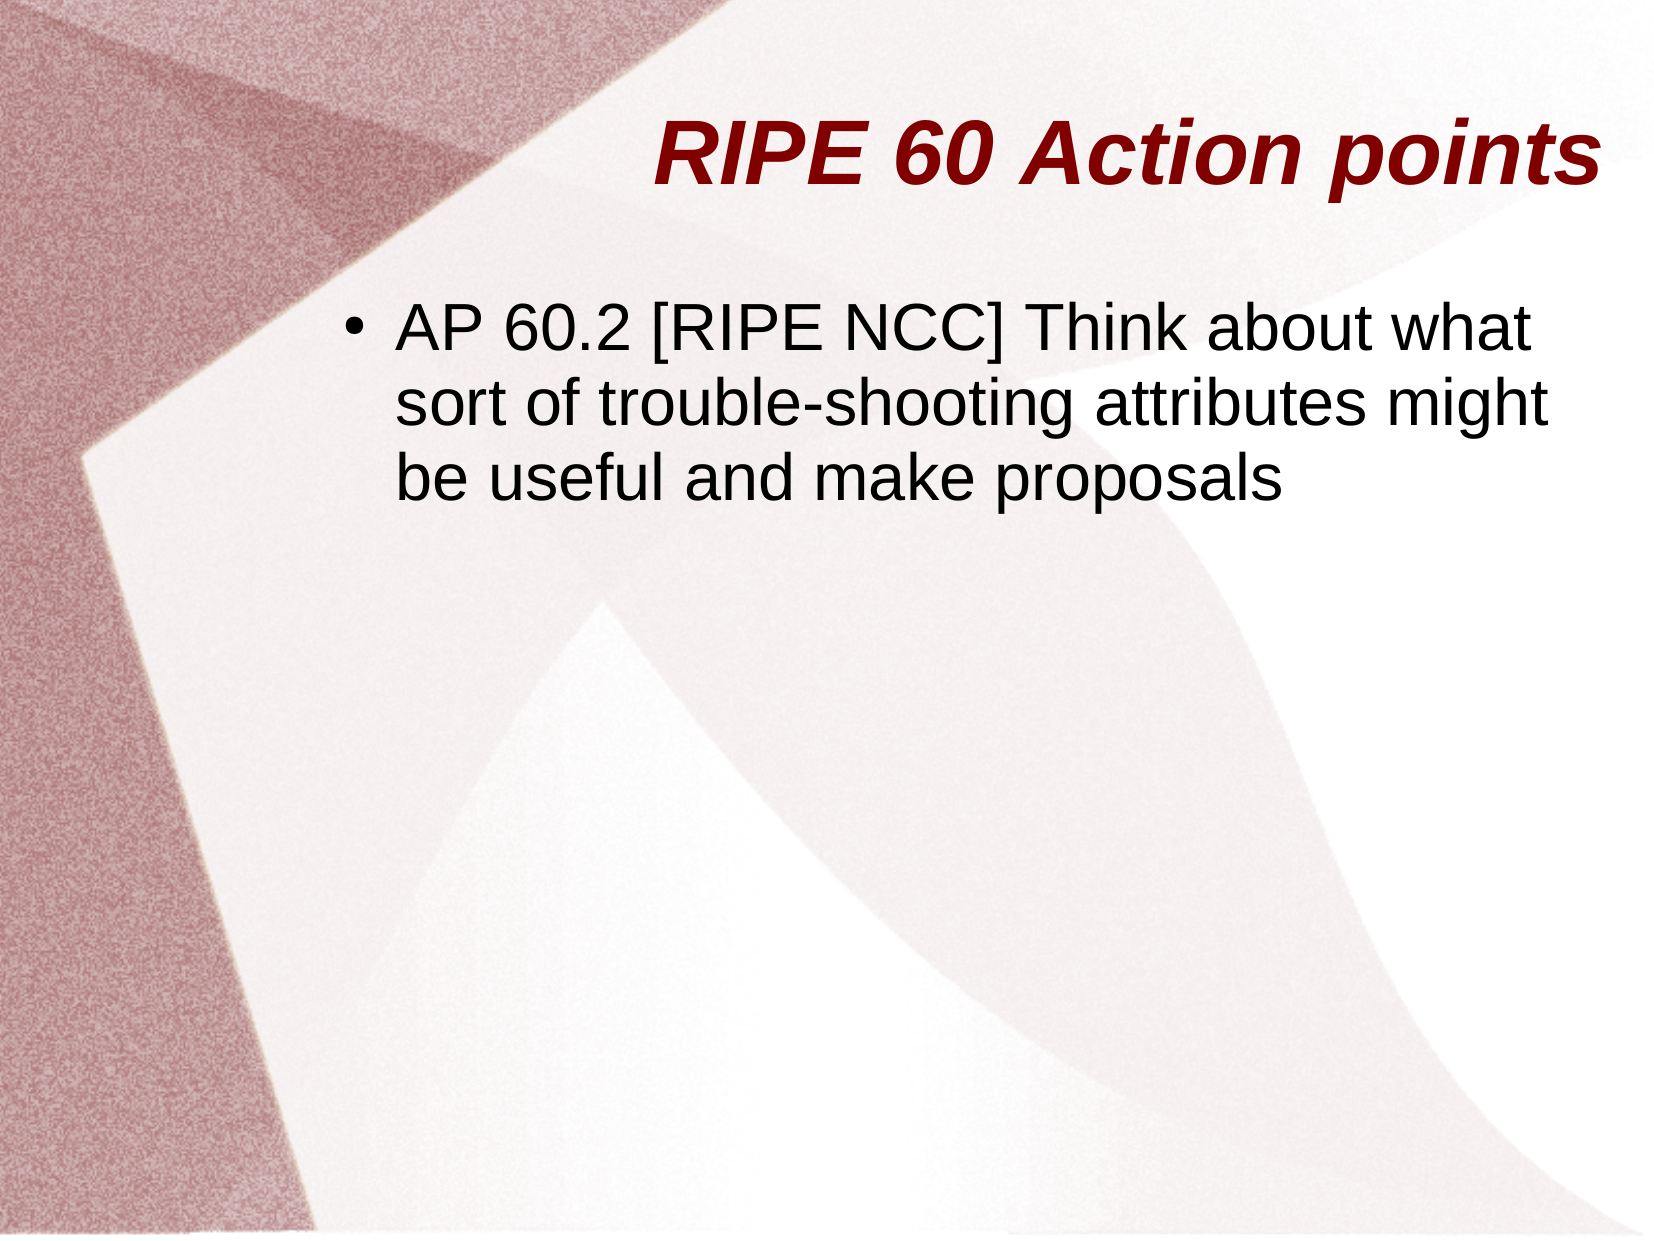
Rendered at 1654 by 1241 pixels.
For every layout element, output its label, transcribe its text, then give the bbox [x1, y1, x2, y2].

picture [0, 0, 1654, 1241]
list AP 60.2 [RIPE NCC] Think about what sort of trouble-shooting attributes might be useful and make proposals [324, 290, 1601, 901]
title RIPE 60 Action points [596, 56, 1607, 250]
